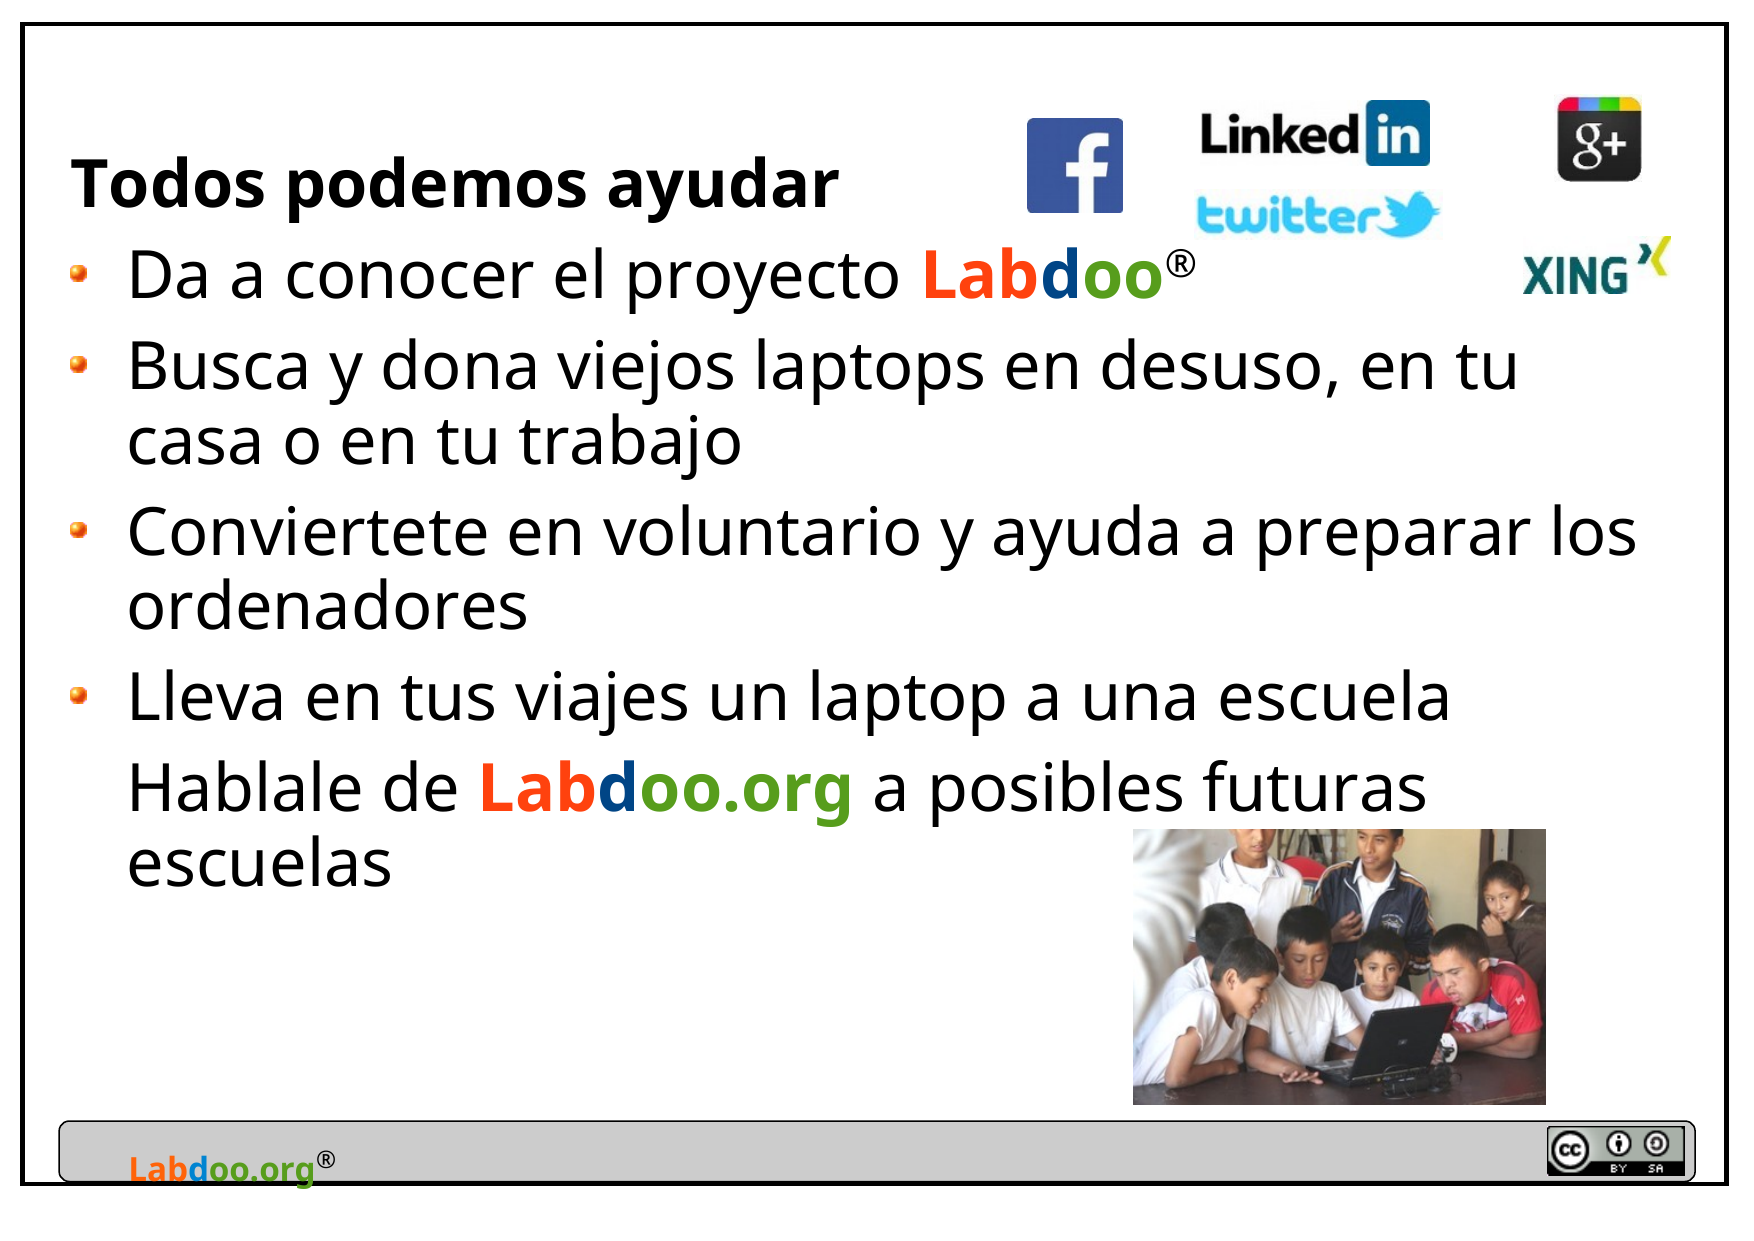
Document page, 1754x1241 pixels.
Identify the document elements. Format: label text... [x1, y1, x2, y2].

picture [1027, 118, 1123, 213]
picture [1523, 236, 1671, 294]
picture [1554, 94, 1642, 182]
list Todos podemos ayudar Da a conocer el proyecto Labdoo® Busca y dona viejos laptops en desuso, en tu casa o en tu trabajo Conviertete en voluntario y ayuda a preparar los ordenadores Lleva en tus viajes un laptop a una escuela Hablale de Labdoo.org a posibles futuras escuelas [70, 143, 1666, 1052]
picture [1374, 113, 1422, 156]
picture [1194, 189, 1443, 240]
picture [1200, 100, 1376, 166]
picture [1421, 100, 1430, 105]
picture [1133, 829, 1546, 1105]
text_box Labdoo.org® [113, 1115, 1191, 1194]
picture [1389, 105, 1394, 114]
picture [1377, 100, 1383, 110]
picture [1547, 1126, 1685, 1176]
